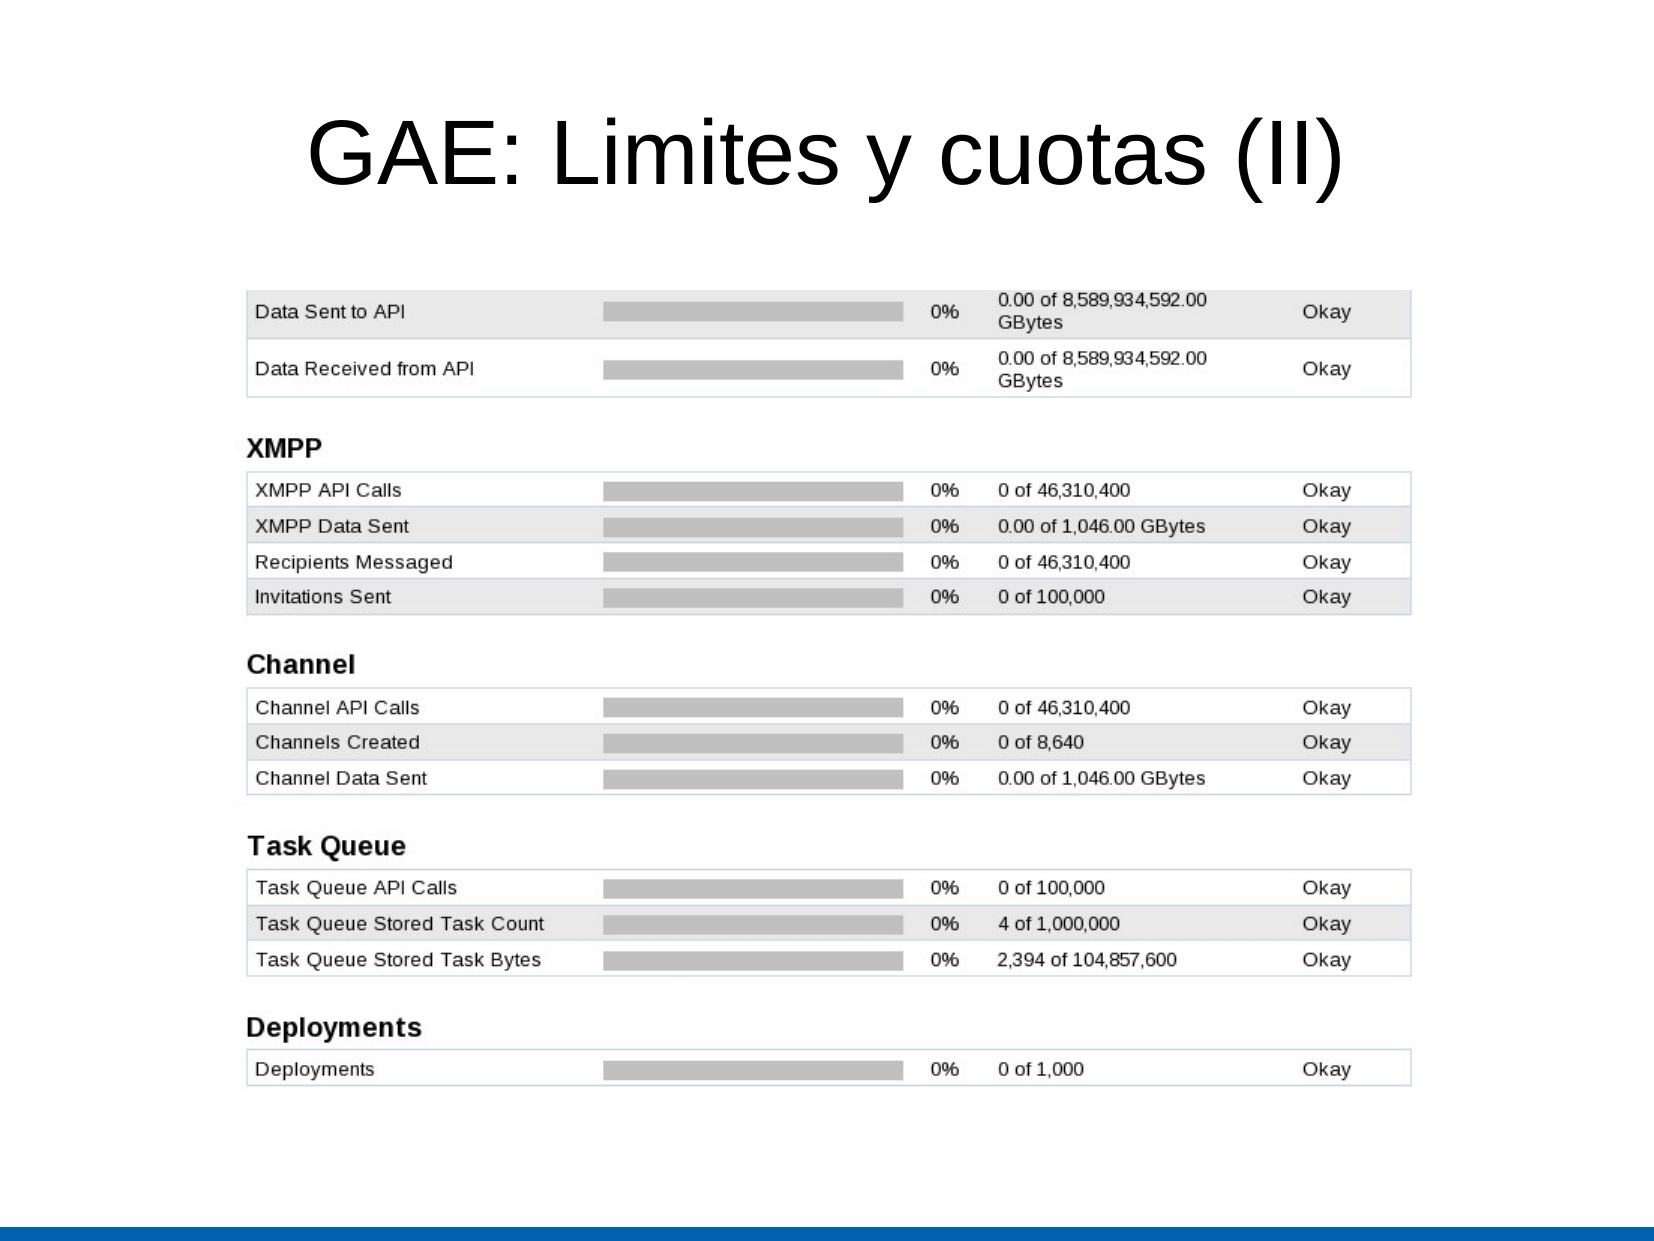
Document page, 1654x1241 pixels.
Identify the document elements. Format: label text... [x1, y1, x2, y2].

picture [224, 290, 1430, 1109]
title GAE: Limites y cuotas (II) [82, 49, 1571, 257]
